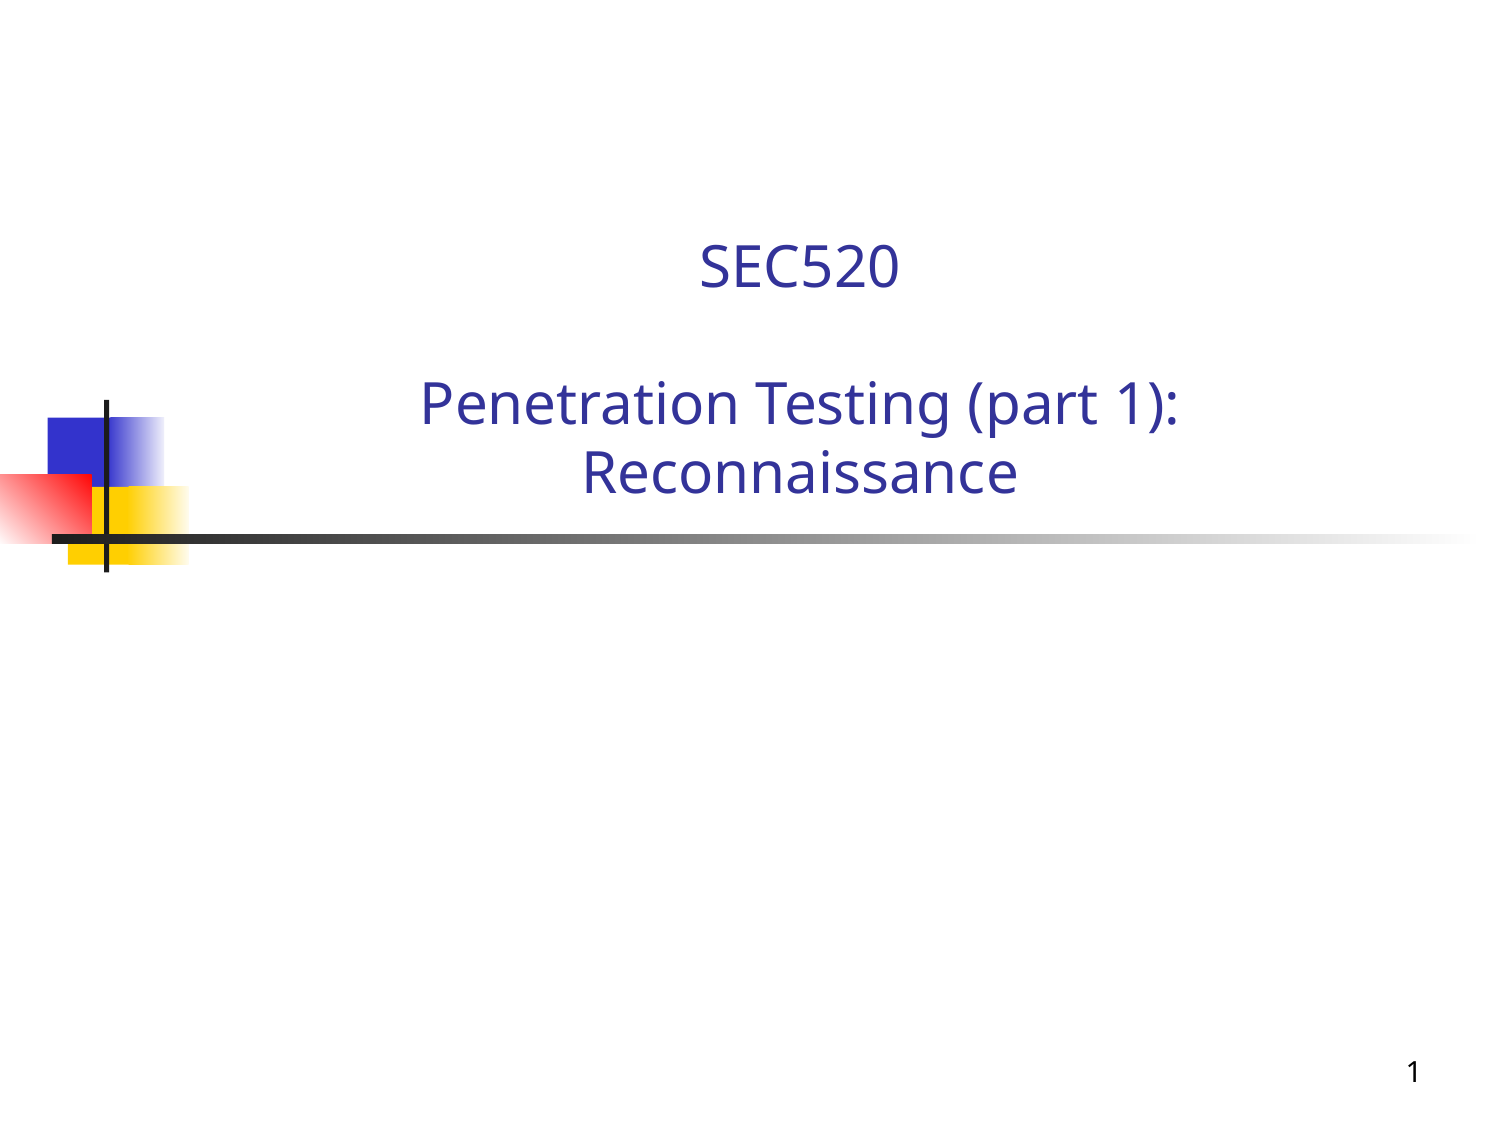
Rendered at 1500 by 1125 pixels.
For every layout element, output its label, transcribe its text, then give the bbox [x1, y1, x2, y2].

title SEC520 Penetration Testing (part 1): Reconnaissance [162, 223, 1438, 515]
